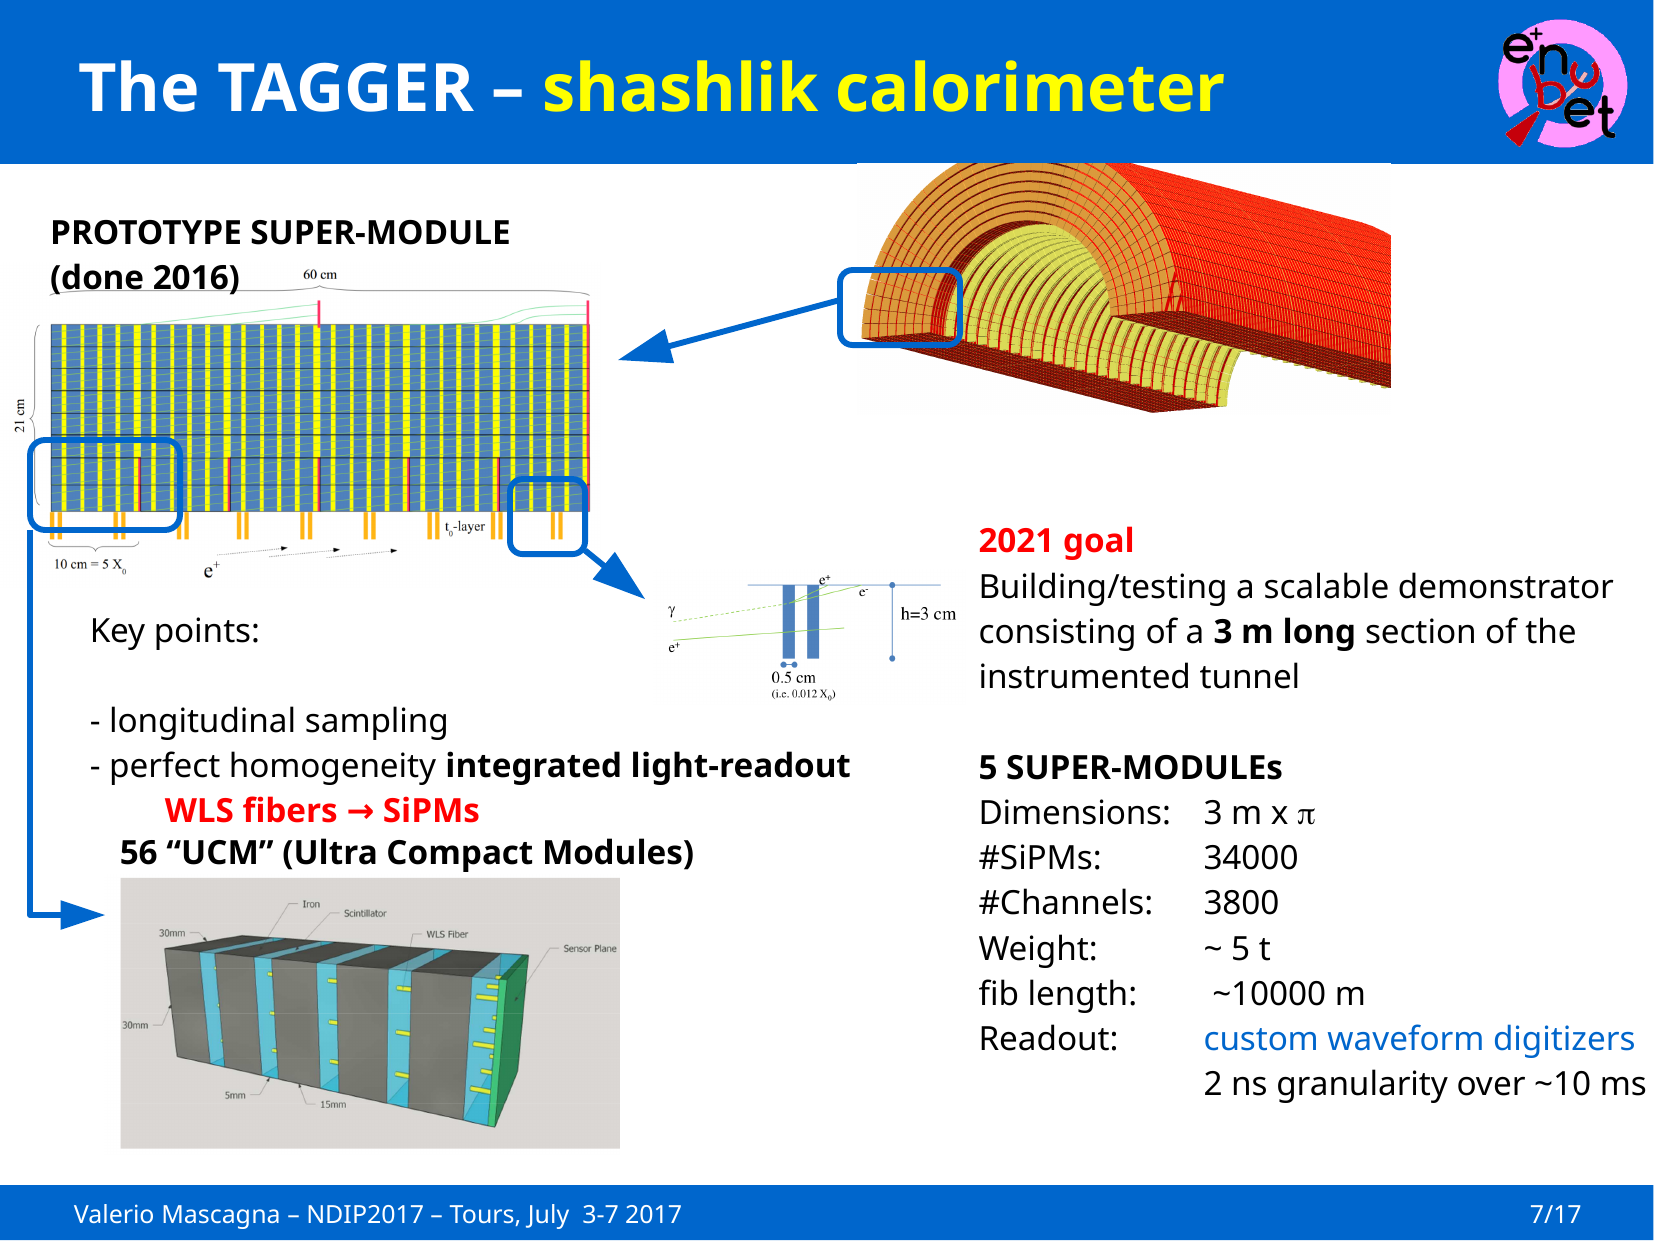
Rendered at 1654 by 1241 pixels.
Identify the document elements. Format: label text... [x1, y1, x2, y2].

text_box PROTOTYPE SUPER-MODULE (done 2016) [35, 201, 643, 404]
picture [857, 163, 1391, 416]
picture [1494, 18, 1630, 150]
picture [33, 443, 177, 527]
picture [513, 483, 582, 551]
text_box Key points: - longitudinal sampling - perfect homogeneity integrated light-readout WLS fibers → SiPMs [75, 599, 1006, 801]
picture [0, 262, 601, 588]
picture [104, 916, 620, 1156]
picture [653, 569, 966, 599]
text_box 56 “UCM” (Ultra Compact Modules) [105, 821, 721, 1024]
text_box The TAGGER – shashlik calorimeter [63, 32, 1366, 198]
text_box 2021 goal Building/testing a scalable demonstrator consisting of a 3 m long section of the instrumented tunnel 5 SUPER-MODULEs Dimensions: 3 m x p #SiPMs: 34000 #Channels: 3800 Weight: ~ 5 t fib length: ~10000 m Readout: custom waveform digitizers 2 ns granularity over ~10 ms [963, 510, 1654, 1091]
picture [857, 273, 957, 342]
